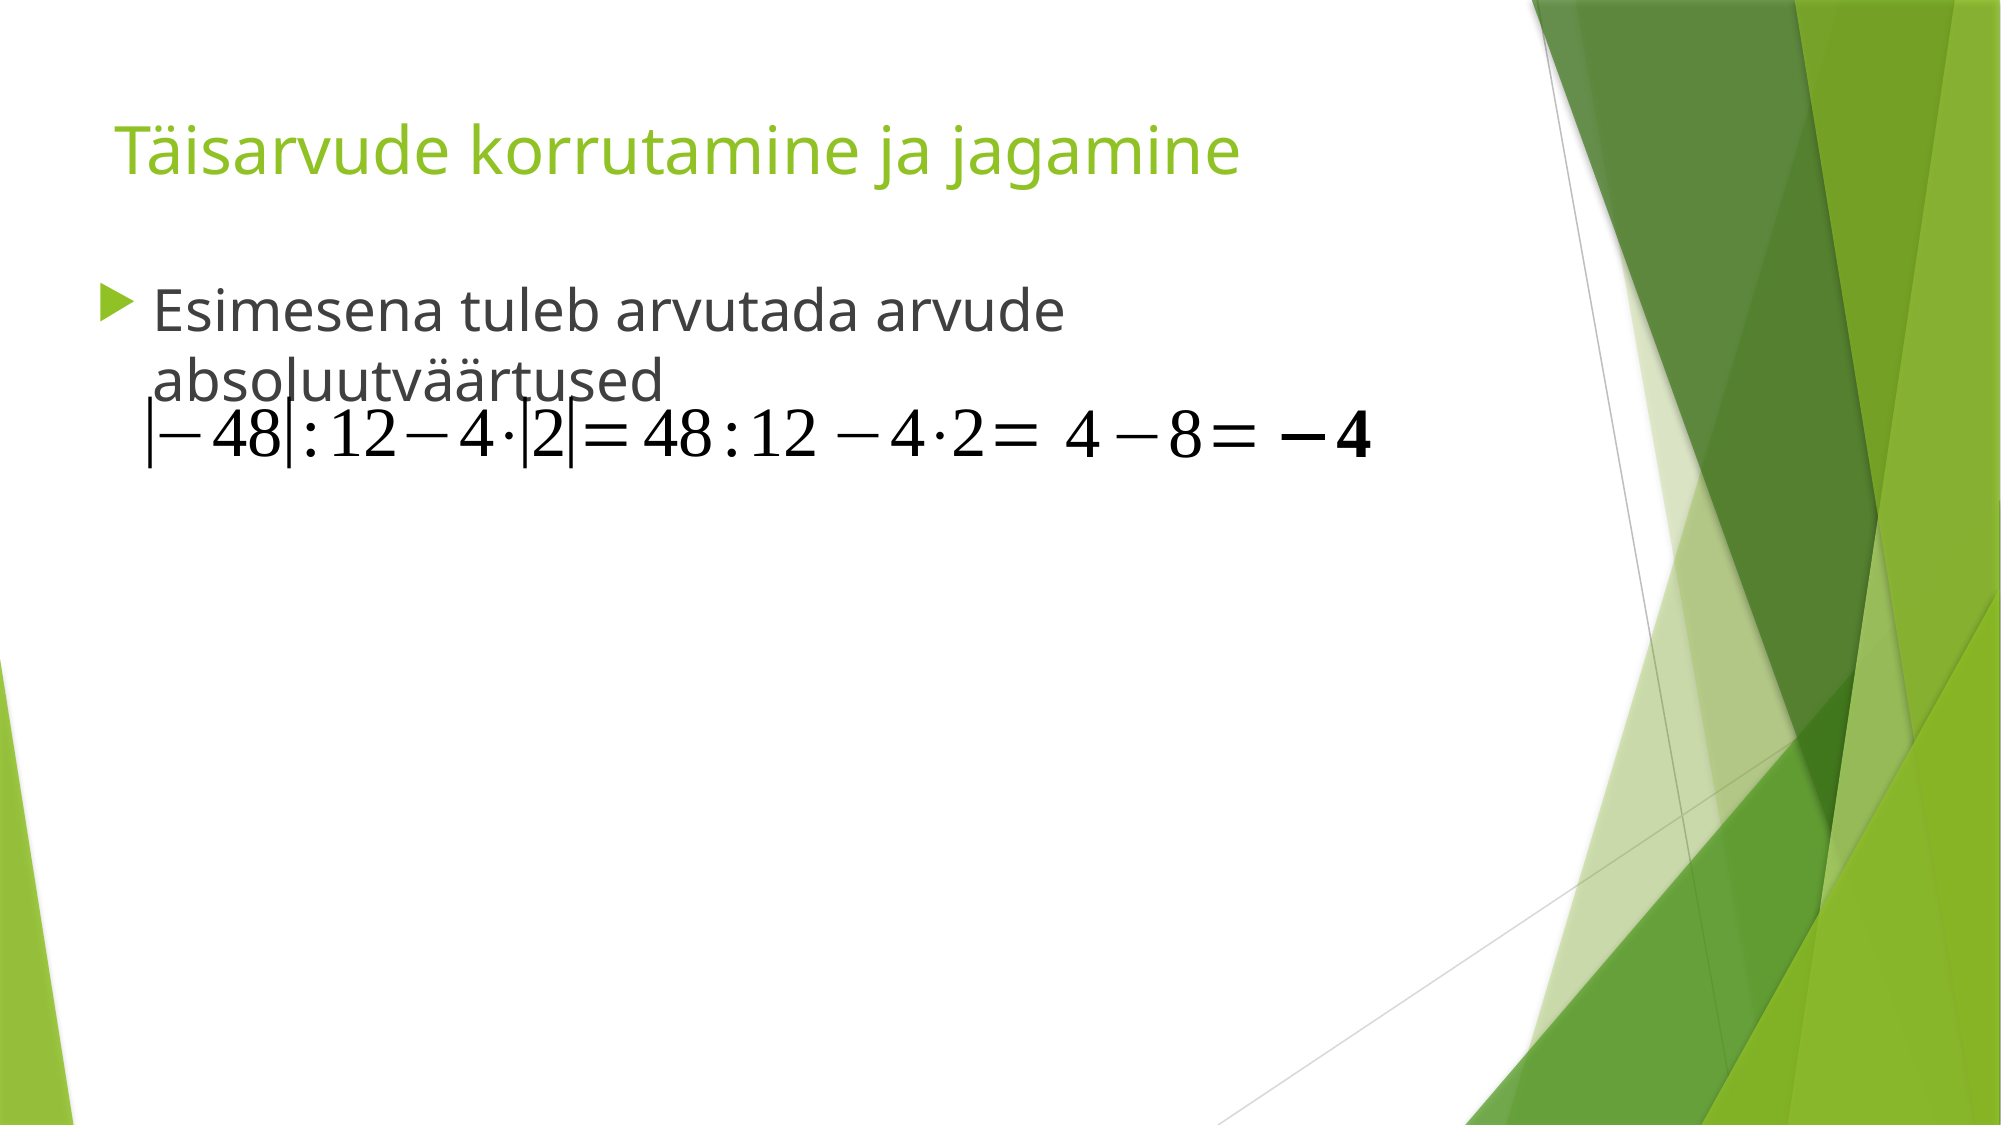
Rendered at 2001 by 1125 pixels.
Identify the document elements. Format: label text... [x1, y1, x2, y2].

chart [1057, 394, 1380, 473]
list Esimesena tuleb arvutada arvude absoluutväärtused [81, 265, 1595, 443]
chart [131, 393, 1053, 473]
title Täisarvude korrutamine ja jagamine [99, 99, 1613, 237]
